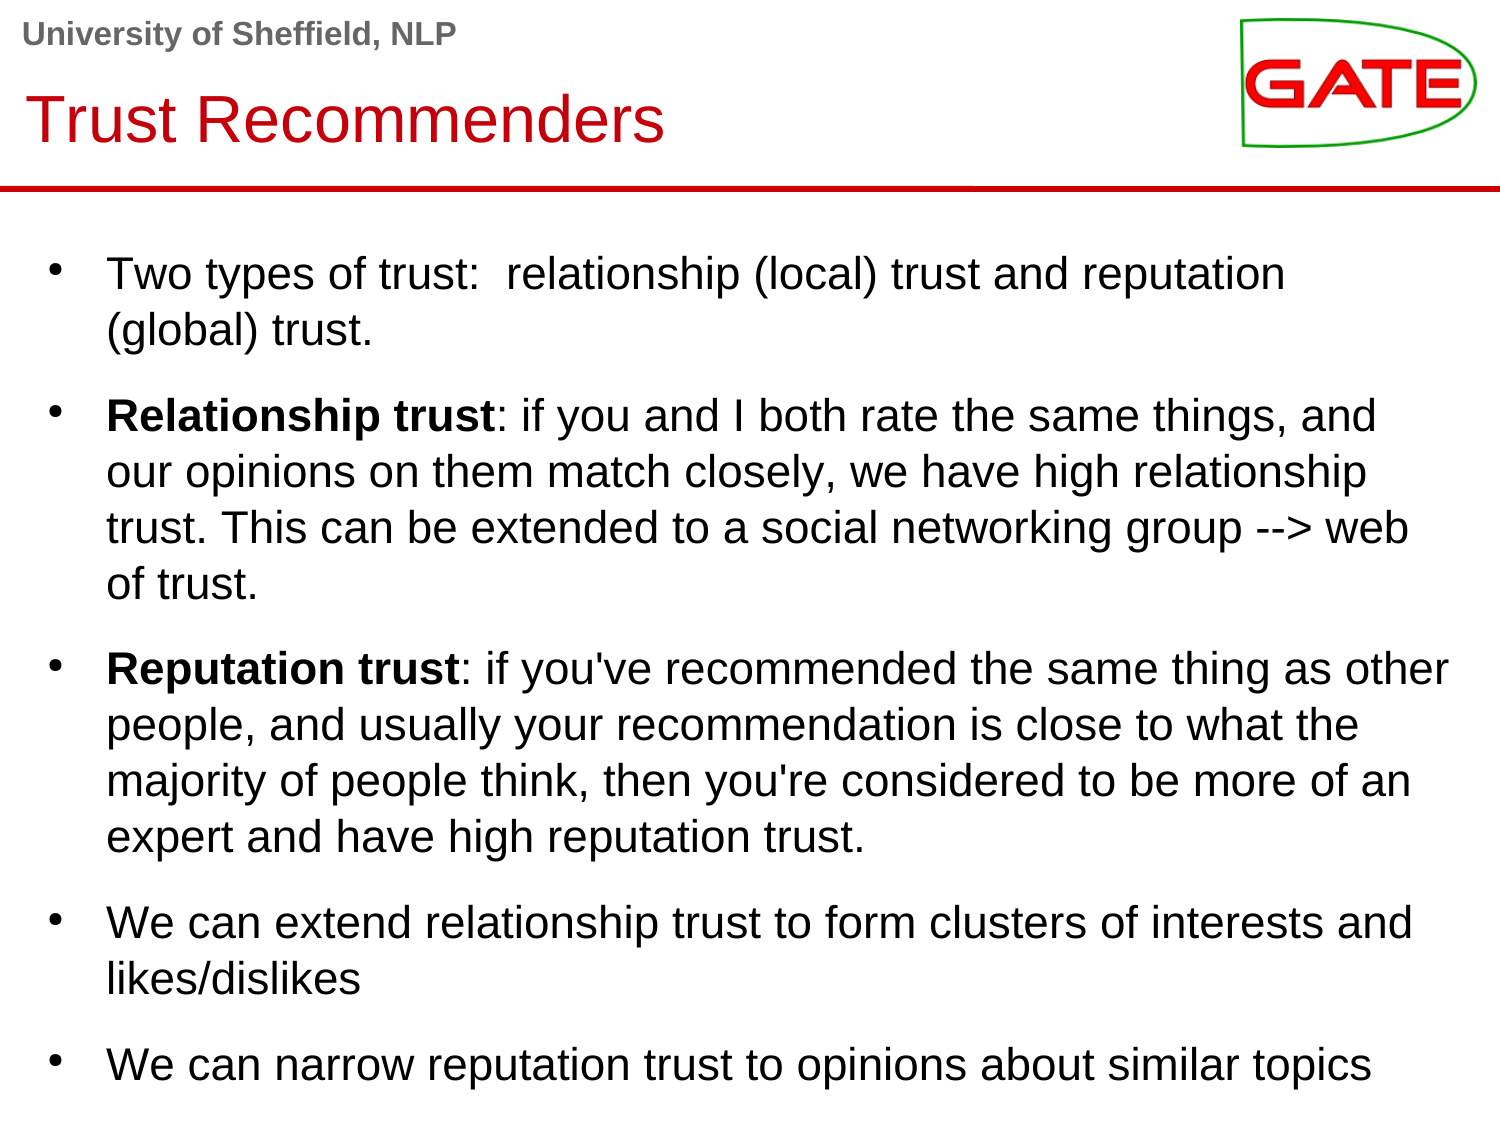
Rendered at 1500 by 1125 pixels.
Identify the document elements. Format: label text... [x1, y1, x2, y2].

list Two types of trust: relationship (local) trust and reputation (global) trust. Relationship trust: if you and I both rate the same things, and our opinions on them match closely, we have high relationship trust. This can be extended to a social networking group --> web of trust. Reputation trust: if you've recommended the same thing as other people, and usually your recommendation is close to what the majority of people think, then you're considered to be more of an expert and have high reputation trust. We can extend relationship trust to form clusters of interests and likes/dislikes We can narrow reputation trust to opinions about similar topics [47, 242, 1453, 1125]
title Trust Recommenders [25, 23, 1264, 217]
picture [1240, 18, 1477, 148]
